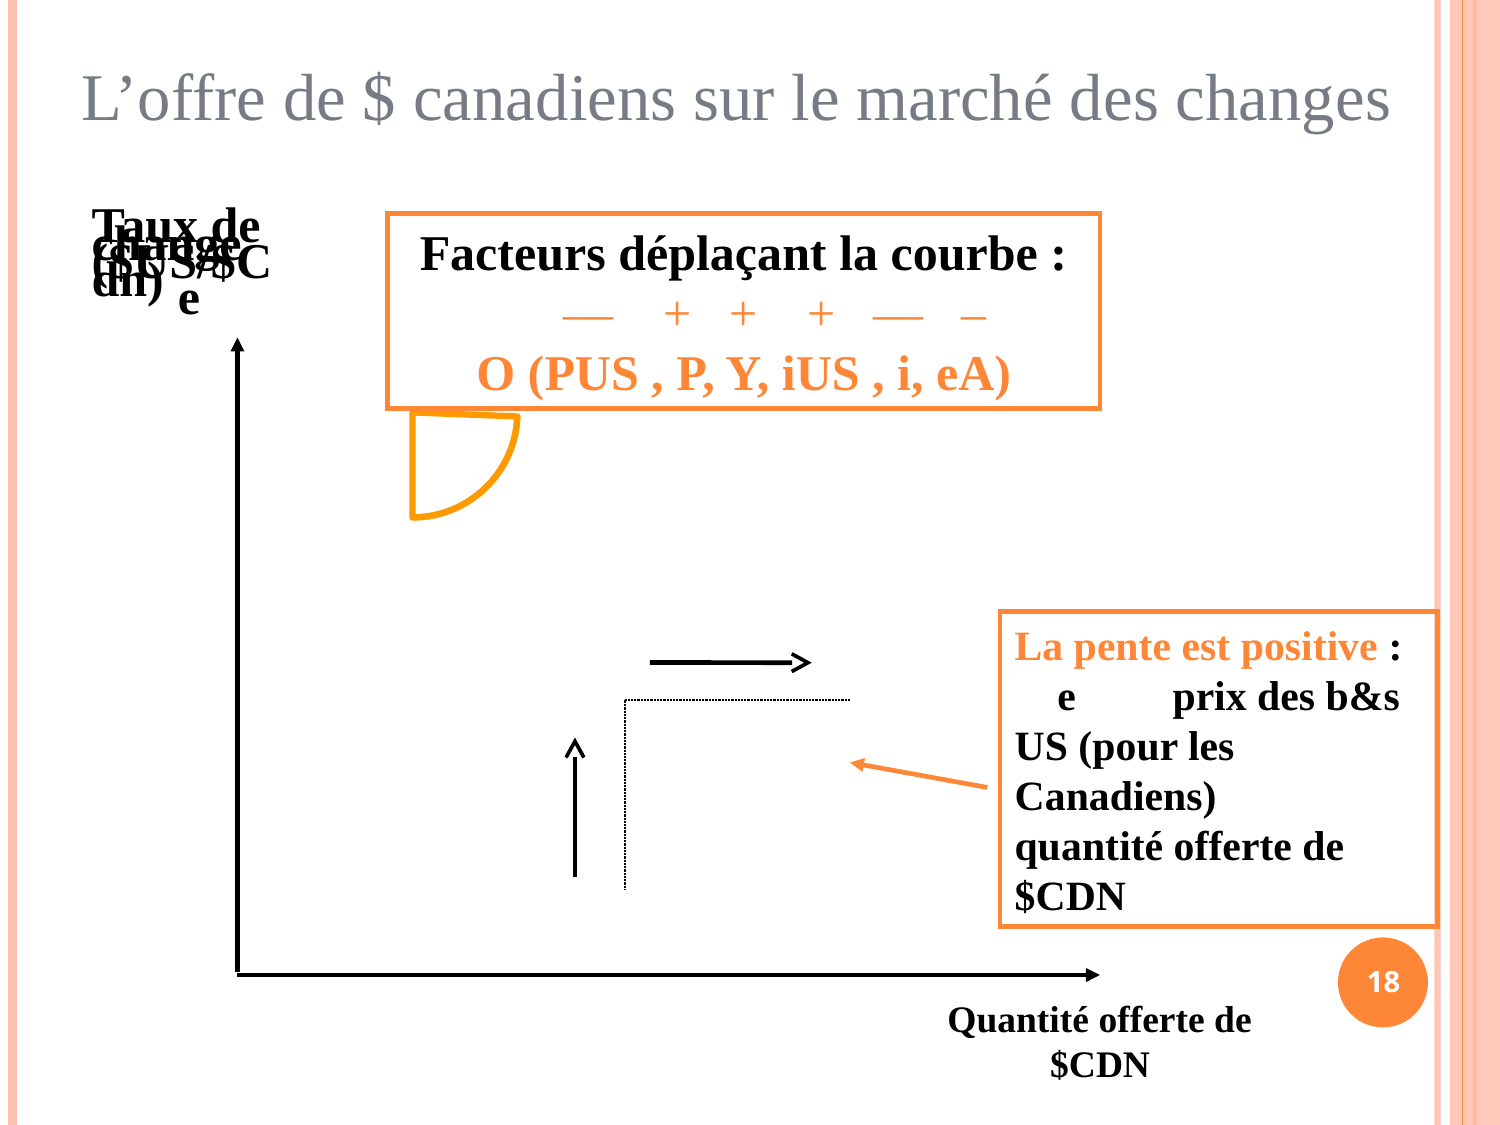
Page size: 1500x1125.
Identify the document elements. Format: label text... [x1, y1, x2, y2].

text_box L’offre de $ canadiens sur le marché des changes [62, 49, 1413, 138]
slide_number <numéro> [1333, 940, 1434, 1027]
text_box La pente est positive :  e   prix des b&s US (pour les Canadiens)   quantité offerte de $CDN [999, 611, 1438, 927]
text_box Quantité offerte de $CDN [924, 987, 1275, 1093]
text_box Taux de change ($US/$Cdn) e [76, 160, 302, 362]
text_box Facteurs déplaçant la courbe : ― + + + ― – O (PUS , P, Y, iUS , i, eA) [387, 213, 1100, 409]
